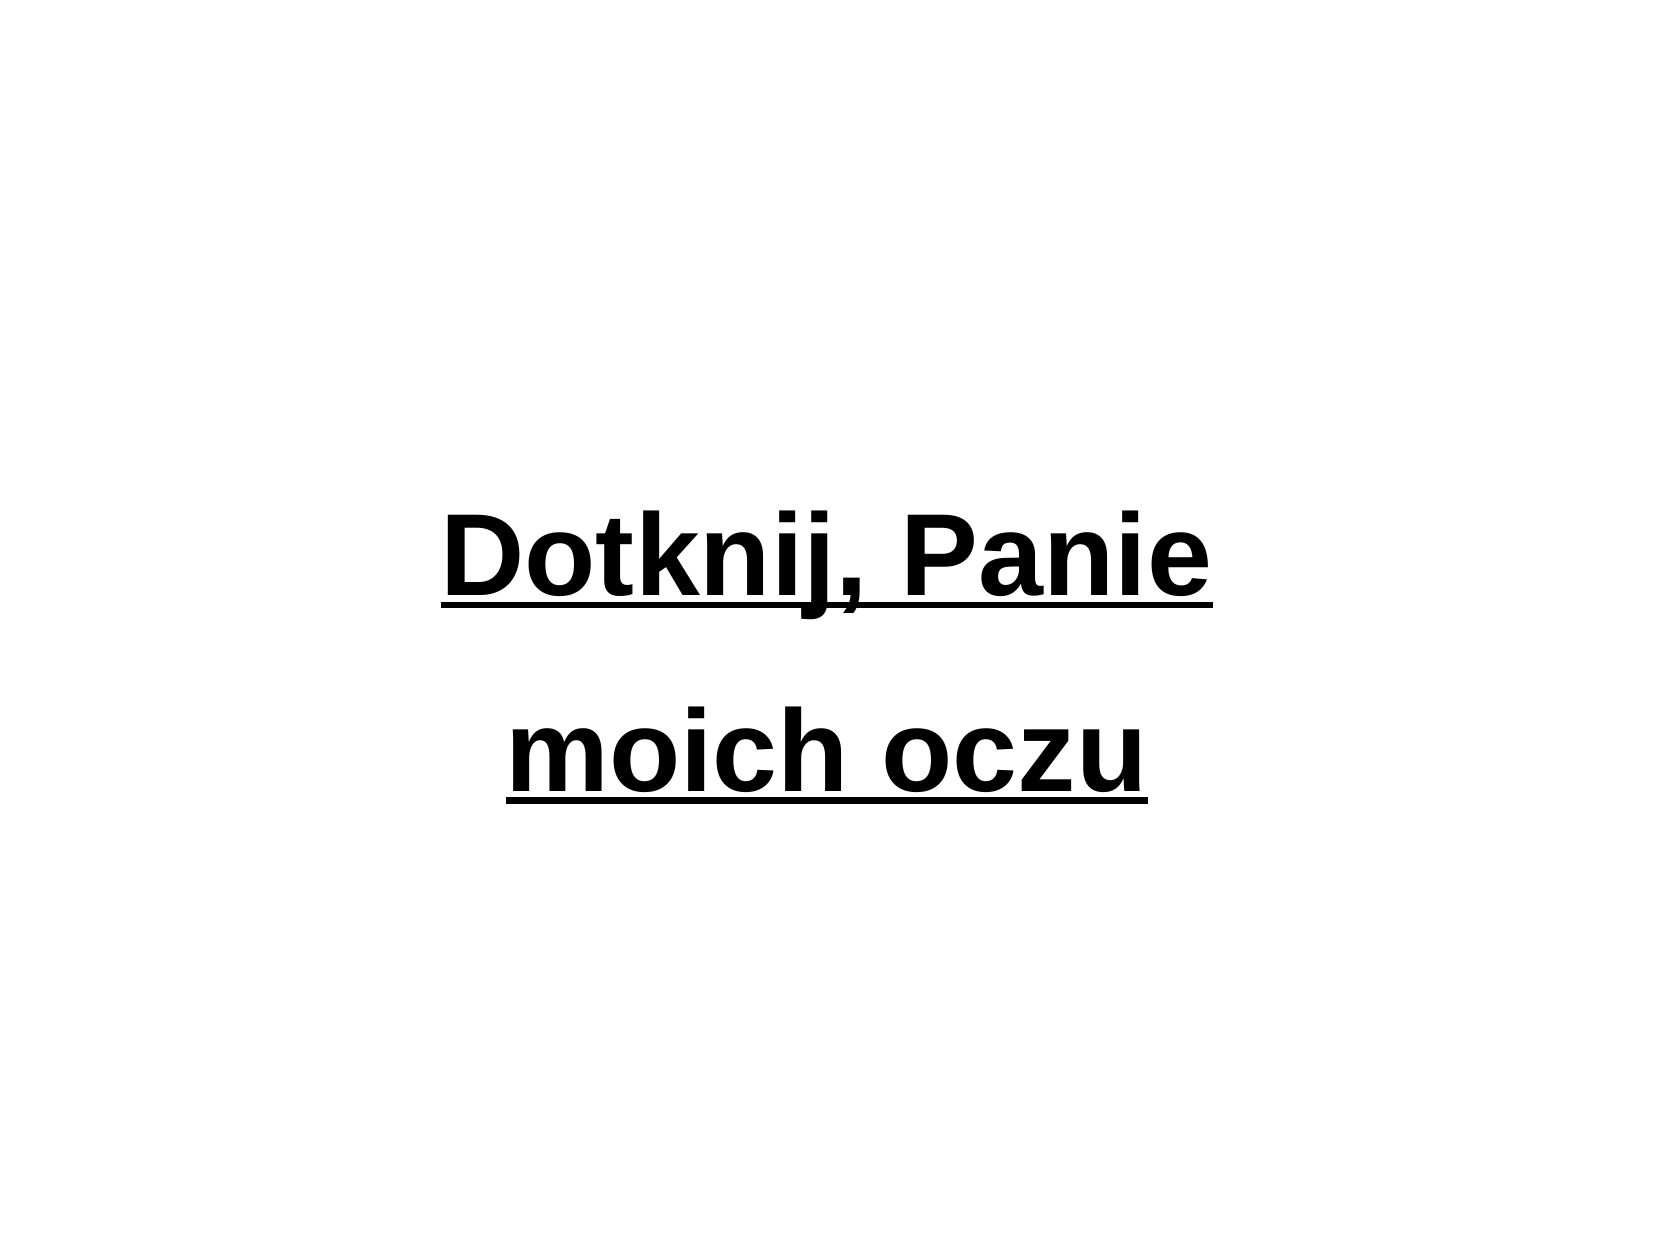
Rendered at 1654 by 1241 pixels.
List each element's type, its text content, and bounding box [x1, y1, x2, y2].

subtitle Dotknij, Panie moich oczu [0, 0, 1654, 1241]
